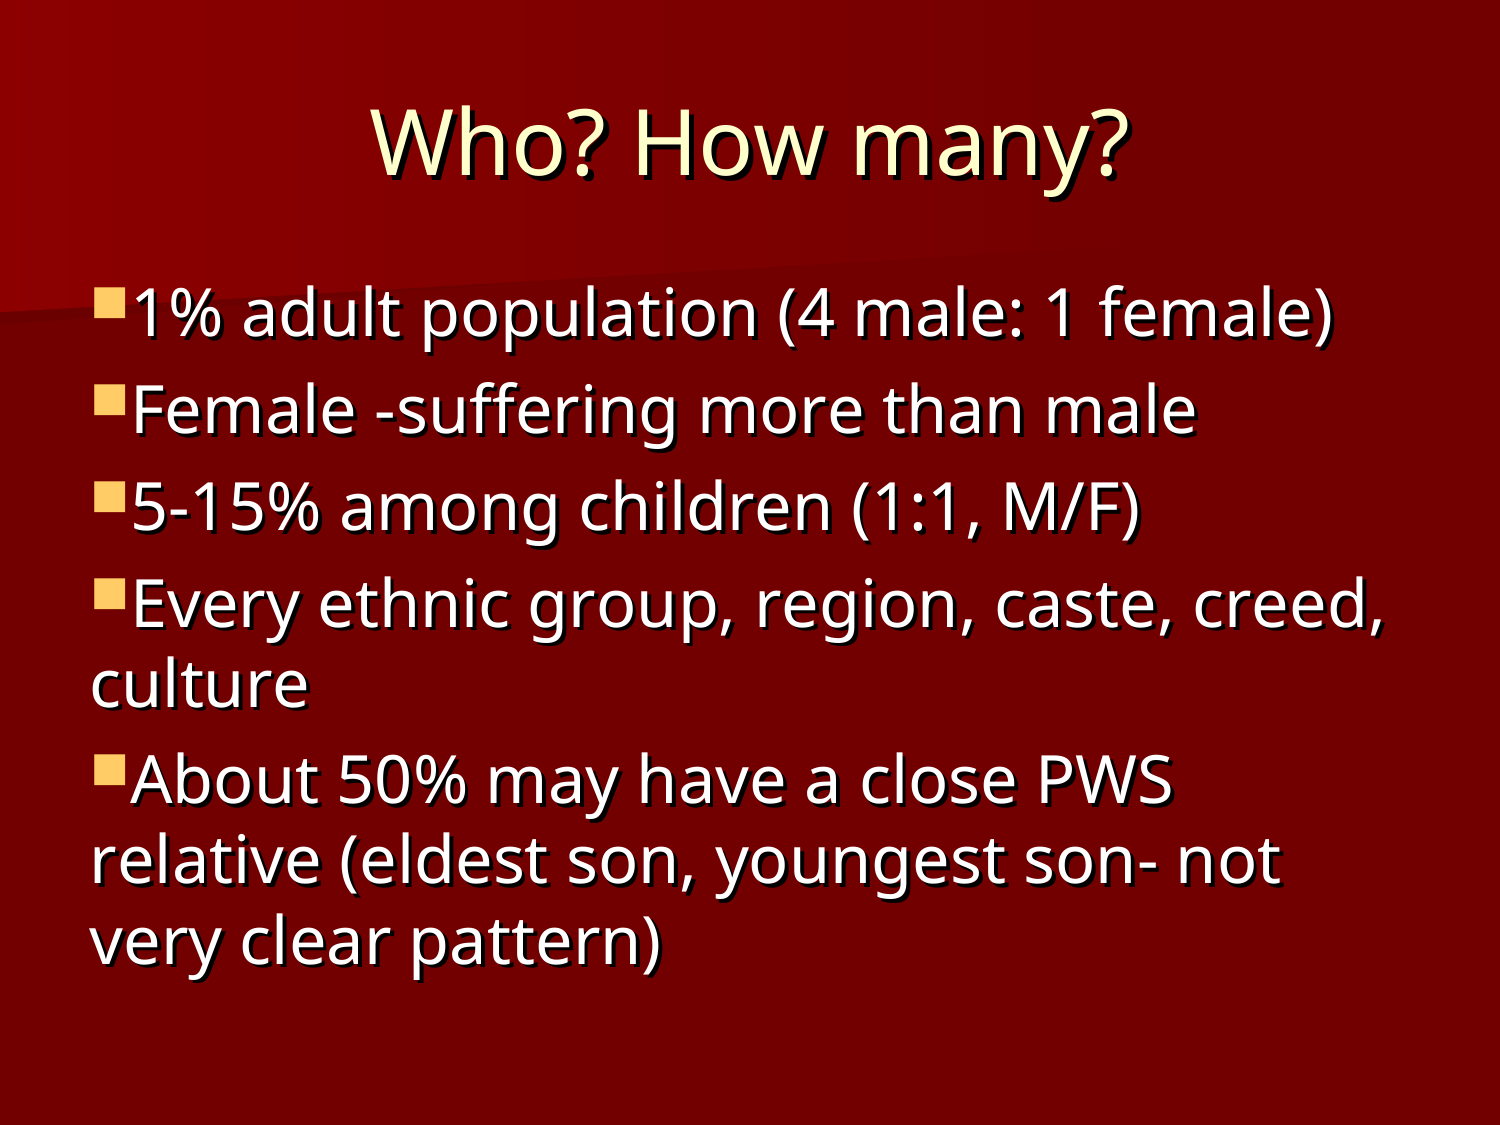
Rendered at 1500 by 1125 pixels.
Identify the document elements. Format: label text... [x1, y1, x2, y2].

list 1% adult population (4 male: 1 female)‏ Female -suffering more than male 5-15% among children (1:1, M/F)‏ Every ethnic group, region, caste, creed, culture About 50% may have a close PWS relative (eldest son, youngest son- not very clear pattern)‏ [75, 262, 1426, 1000]
title Who? How many? [75, 45, 1426, 233]
